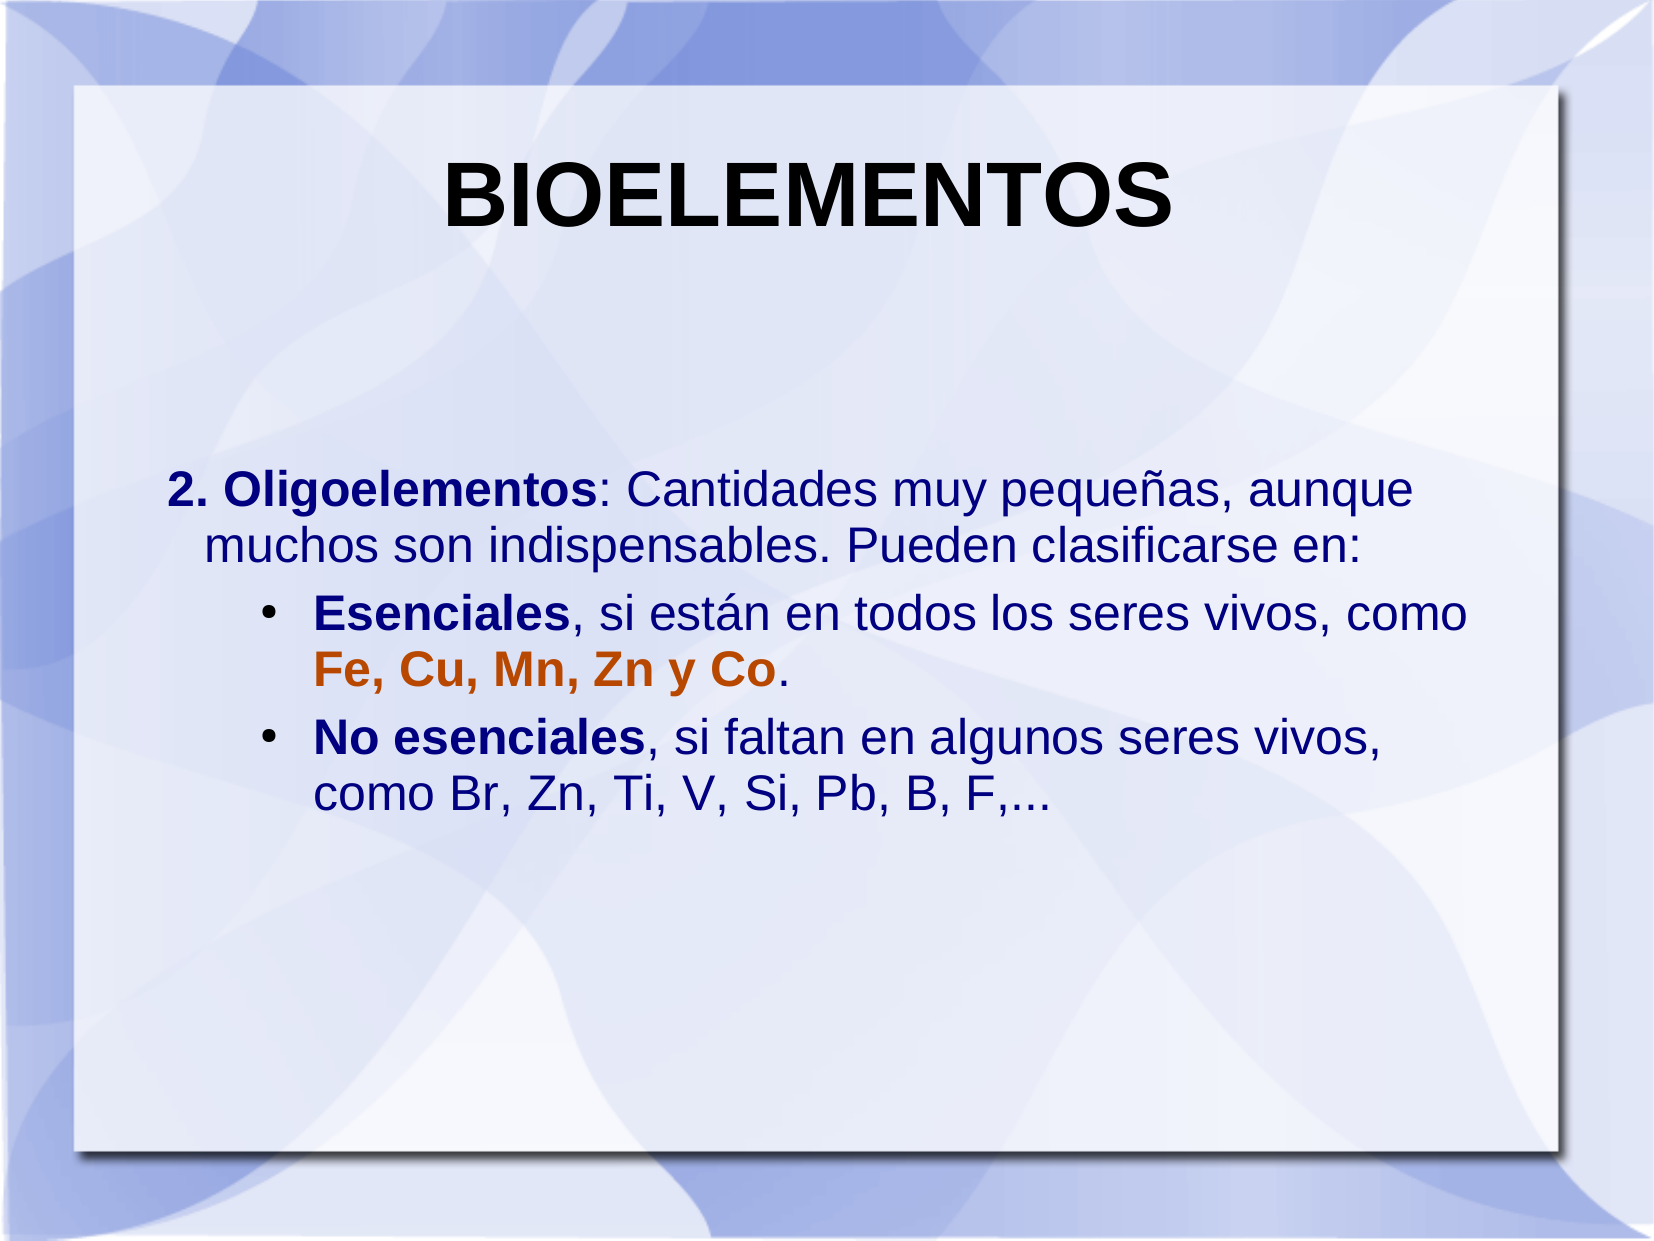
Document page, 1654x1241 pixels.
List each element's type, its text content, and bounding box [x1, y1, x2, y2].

picture [0, 0, 1654, 1241]
list 2. Oligoelementos: Cantidades muy pequeñas, aunque muchos son indispensables. Pueden clasificarse en: Esenciales, si están en todos los seres vivos, como Fe, Cu, Mn, Zn y Co. No esenciales, si faltan en algunos seres vivos, como Br, Zn, Ti, V, Si, Pb, B, F,... [129, 324, 1489, 975]
title BIOELEMENTOS [82, 90, 1536, 298]
